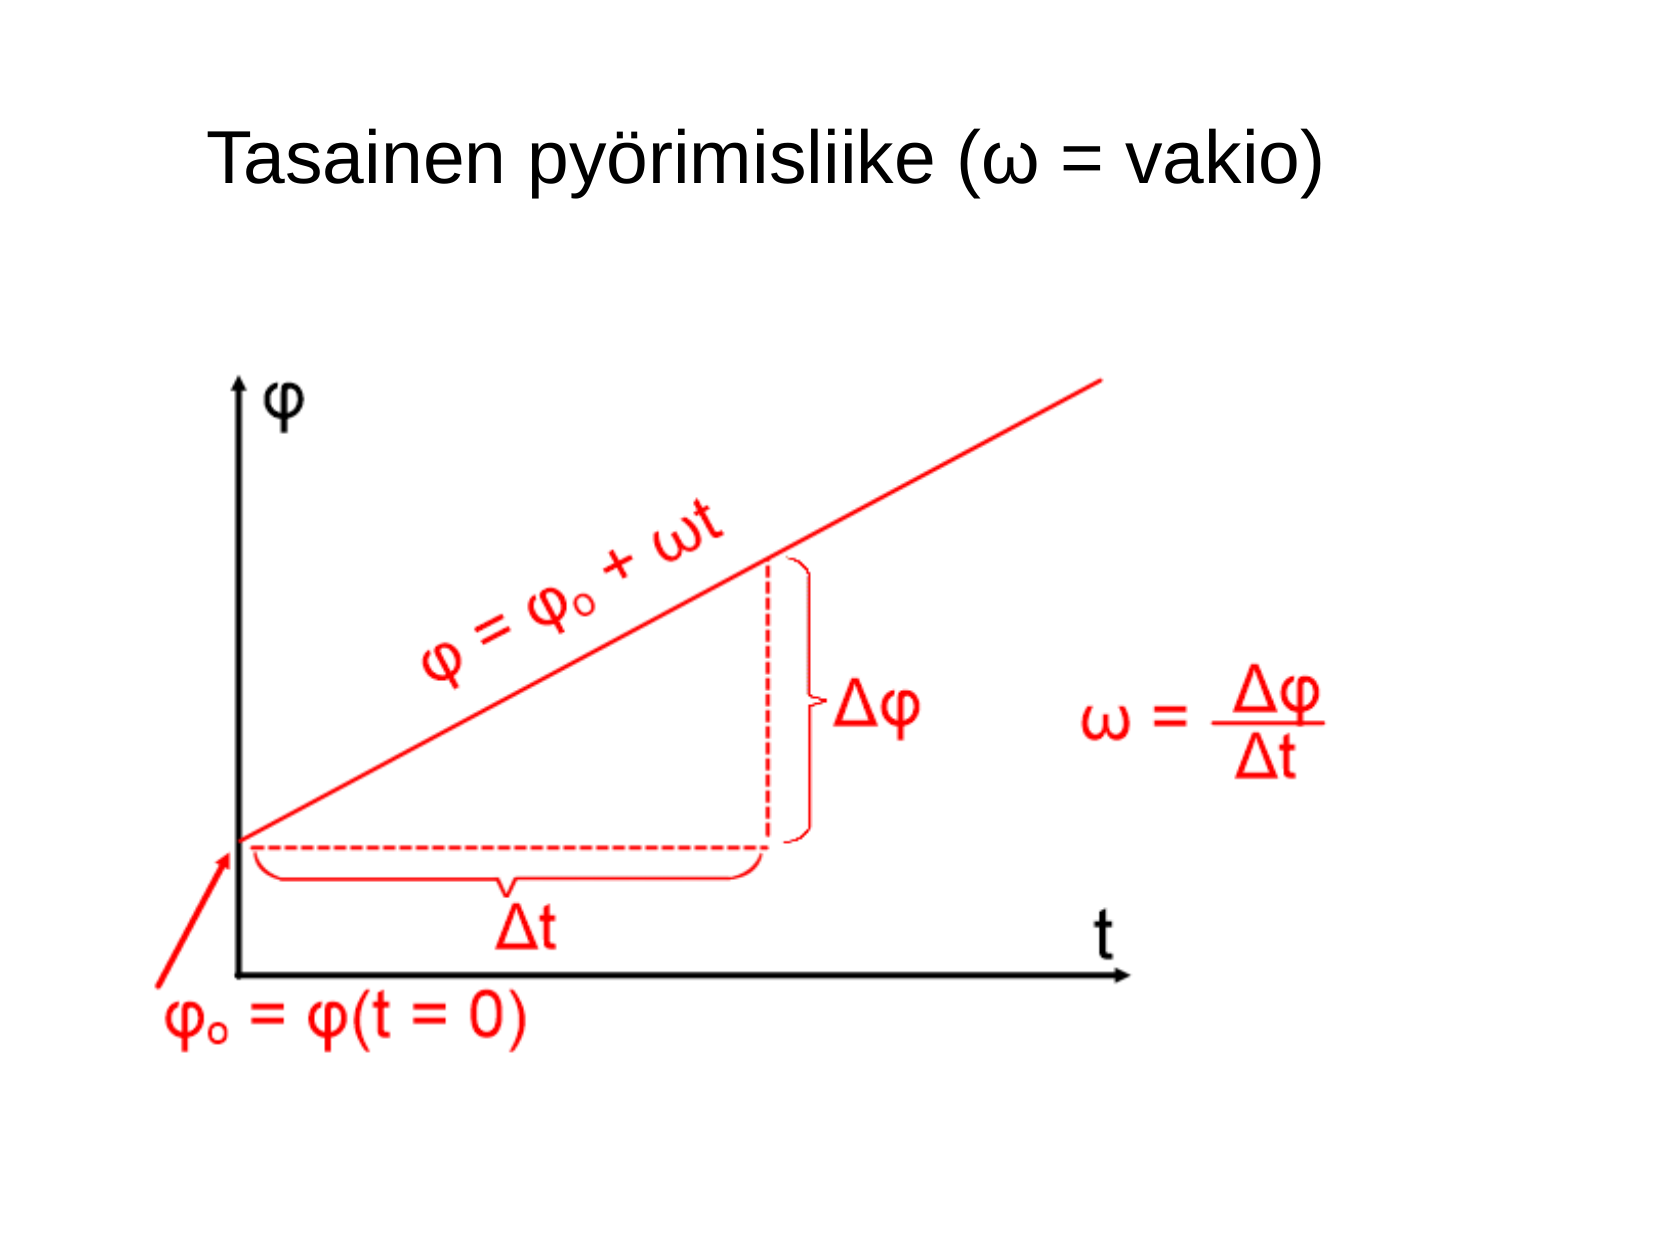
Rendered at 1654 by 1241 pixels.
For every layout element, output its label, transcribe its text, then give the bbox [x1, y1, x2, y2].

picture [106, 295, 1396, 1079]
text_box Tasainen pyörimisliike (ω = vakio) [191, 108, 1583, 213]
